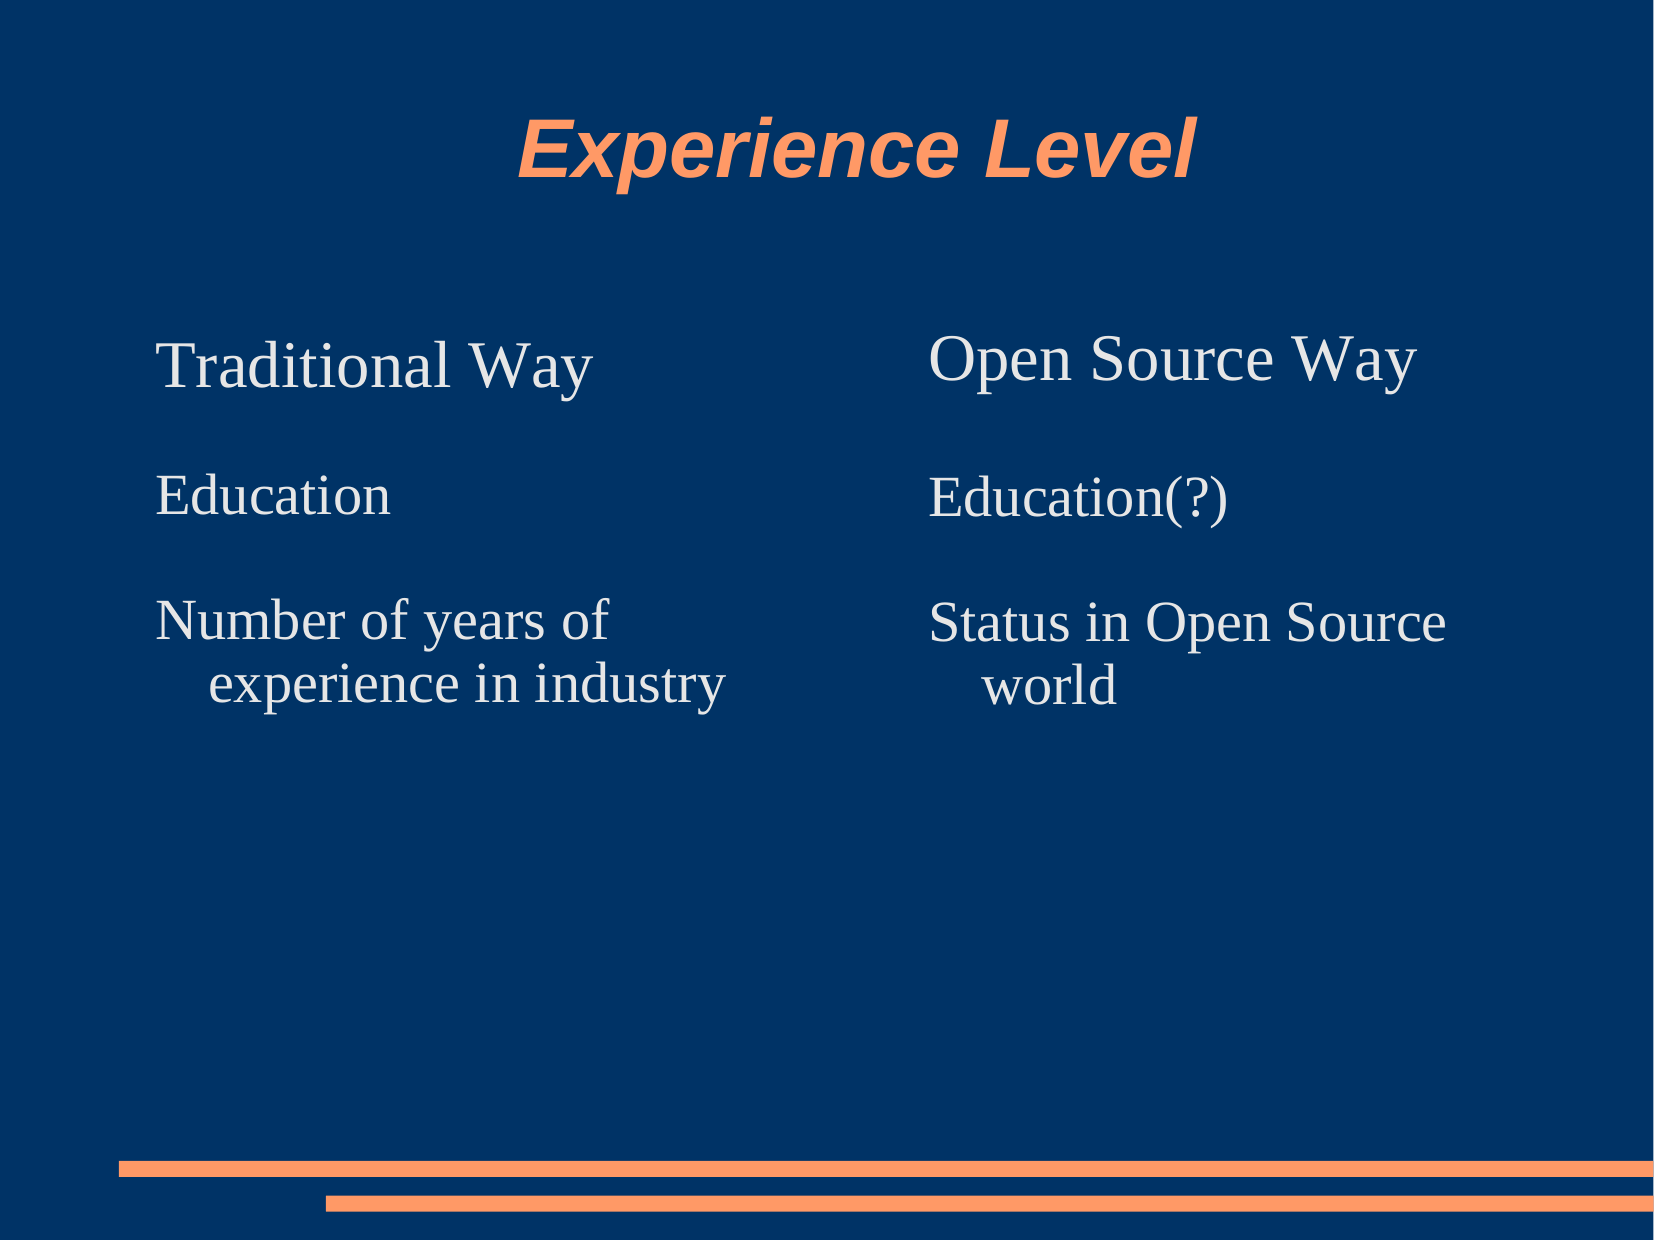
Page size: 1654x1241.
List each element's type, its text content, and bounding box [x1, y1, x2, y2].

list Traditional Way Education Number of years of experience in industry [137, 329, 857, 1121]
list Open Source Way Education(?) Status in Open Source world [910, 322, 1562, 1133]
title Experience Level [121, 46, 1534, 254]
